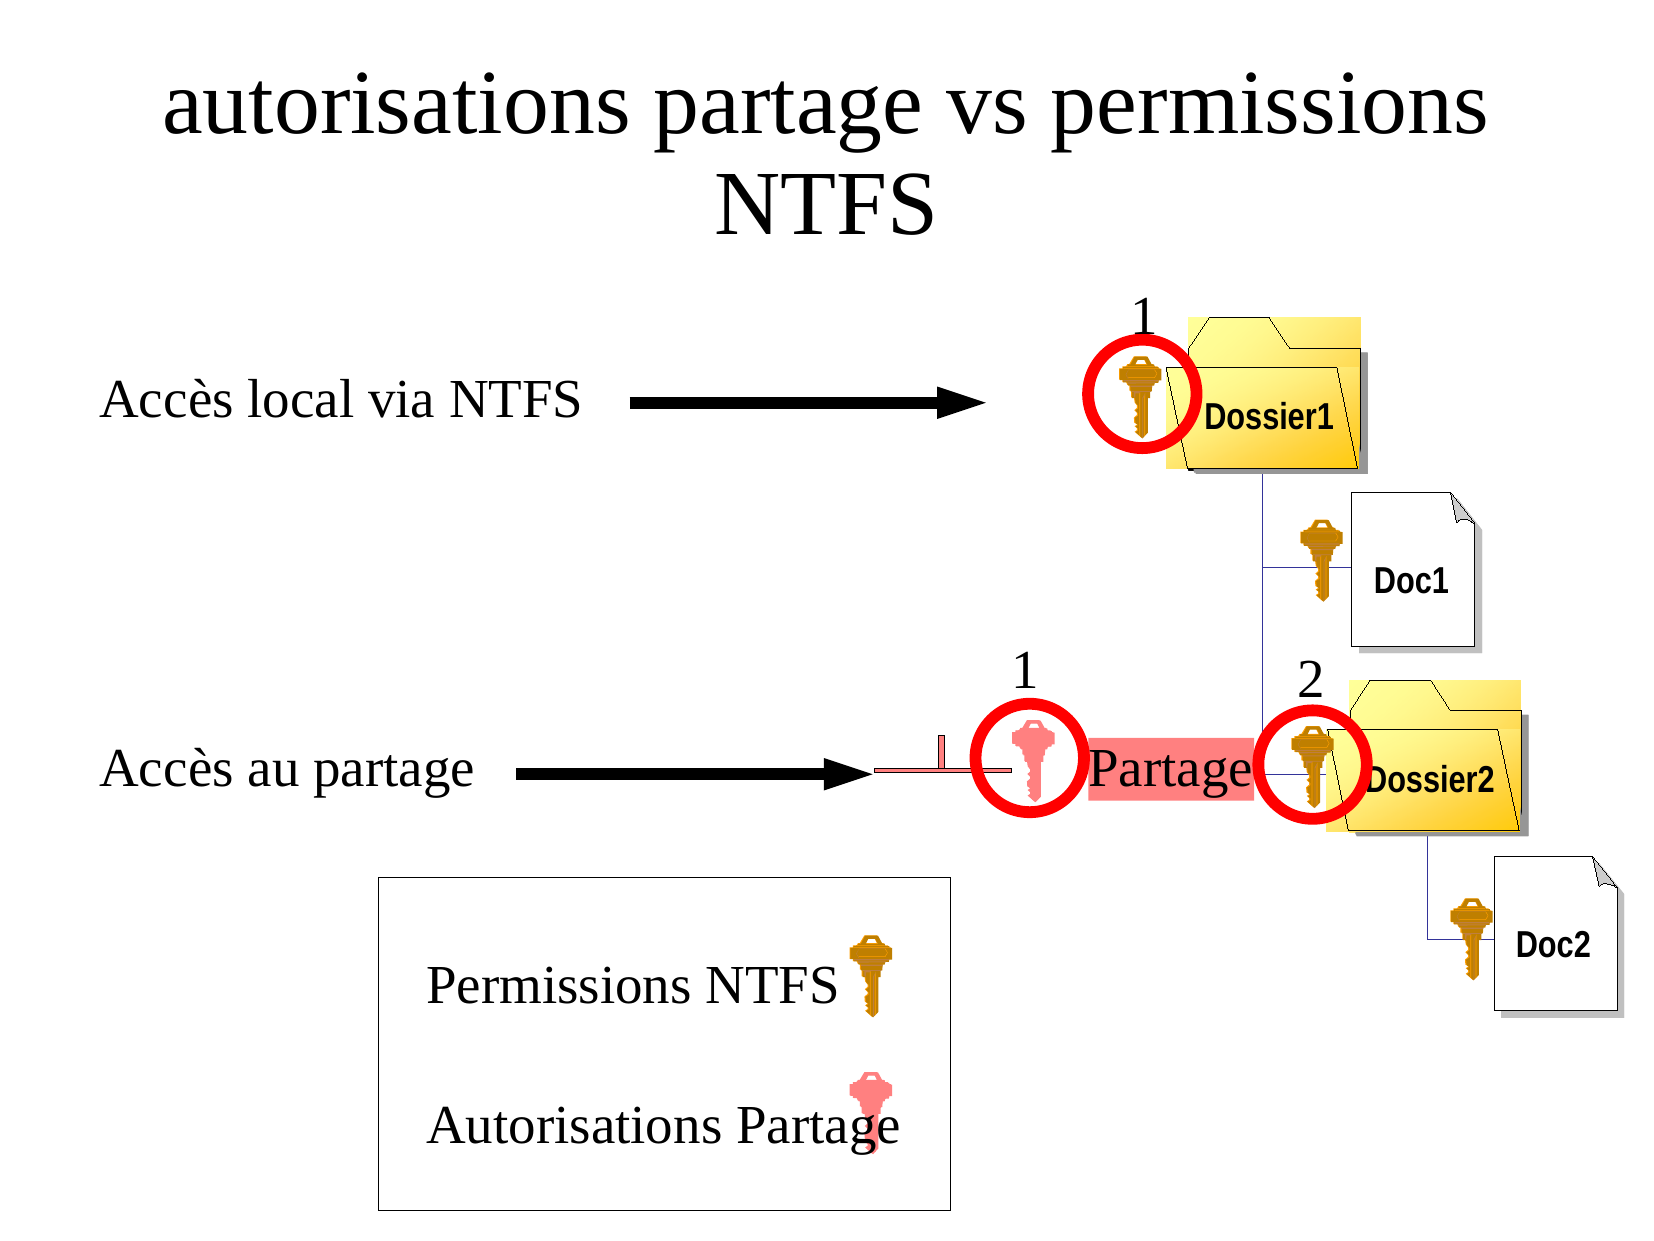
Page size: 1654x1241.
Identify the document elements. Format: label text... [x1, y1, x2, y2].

text_box 1 [1129, 285, 1159, 348]
text_box Permissions NTFS [426, 954, 842, 1018]
picture [1326, 796, 1521, 833]
picture [1166, 368, 1190, 435]
text_box [1291, 726, 1334, 809]
text_box [849, 935, 893, 1018]
text_box 2 [1297, 648, 1326, 712]
text_box [983, 768, 1012, 773]
text_box 1 [1011, 640, 1040, 703]
text_box [1352, 492, 1483, 654]
title autorisations partage vs permissions NTFS [82, 27, 1571, 279]
text_box Partage [1088, 737, 1255, 801]
text_box [1450, 898, 1493, 981]
text_box [849, 1072, 893, 1094]
text_box [874, 735, 971, 773]
text_box Doc1 [1373, 558, 1466, 607]
picture [1349, 680, 1521, 757]
text_box Accès au partage [99, 737, 477, 801]
text_box [1355, 714, 1529, 837]
text_box [1012, 720, 1055, 803]
text_box [1495, 856, 1625, 1018]
picture [1326, 729, 1360, 810]
text_box [1119, 356, 1162, 439]
picture [1166, 317, 1361, 469]
text_box Dossier2 [1365, 757, 1524, 805]
text_box Doc2 [1515, 922, 1608, 971]
text_box [1300, 519, 1343, 602]
text_box Autorisations Partage [426, 1094, 904, 1157]
text_box Dossier1 [1204, 394, 1363, 443]
text_box [1188, 352, 1368, 474]
text_box Accès local via NTFS [99, 368, 586, 431]
